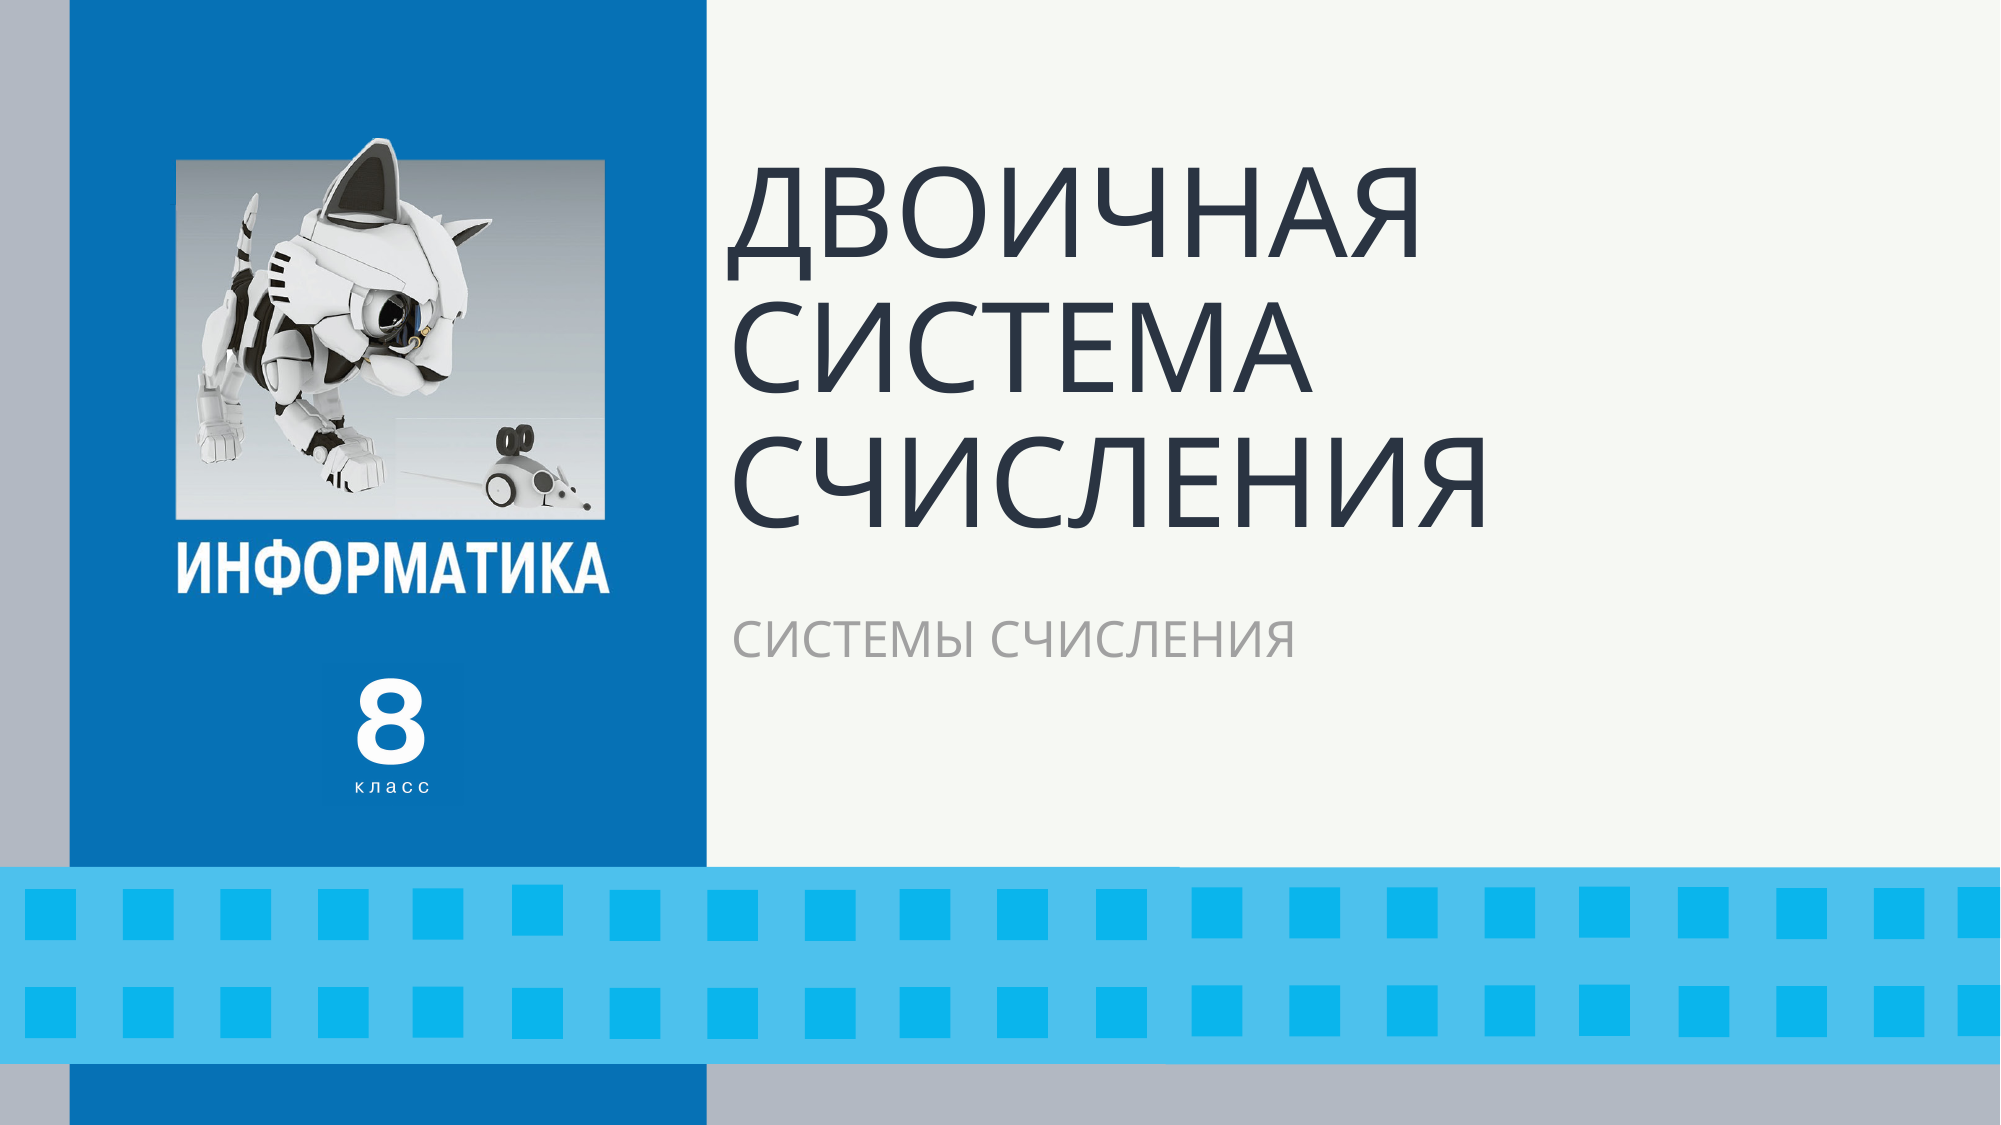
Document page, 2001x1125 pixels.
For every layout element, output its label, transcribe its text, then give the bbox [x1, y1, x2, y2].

picture [322, 663, 464, 806]
title ДВОИЧНАЯ СИСТЕМА СЧИСЛЕНИЯ [712, 88, 2000, 563]
picture [169, 532, 629, 603]
picture [170, 118, 606, 522]
subtitle СИСТЕМЫ СЧИСЛЕНИЯ [716, 606, 1876, 879]
